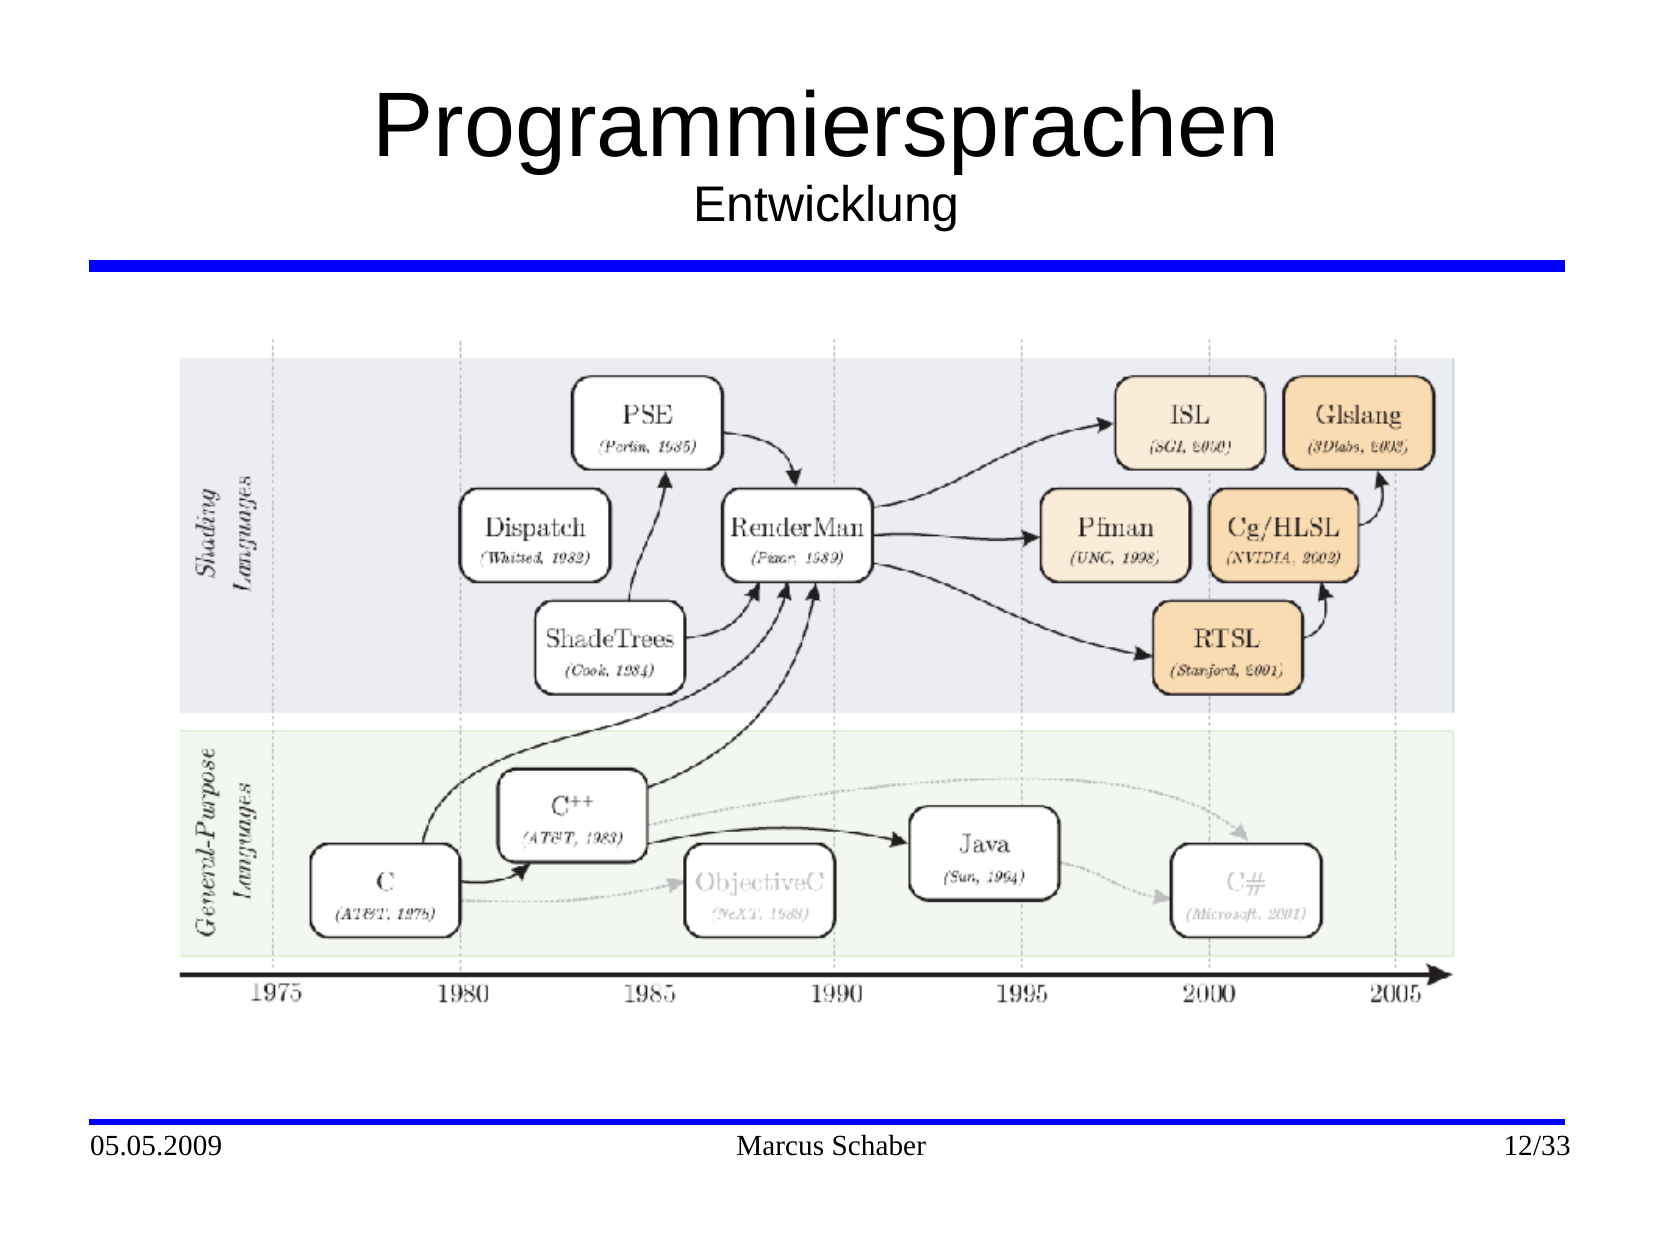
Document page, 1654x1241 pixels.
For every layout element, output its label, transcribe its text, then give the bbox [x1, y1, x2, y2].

picture [177, 338, 1456, 1004]
title Programmiersprachen Entwicklung [82, 56, 1571, 250]
